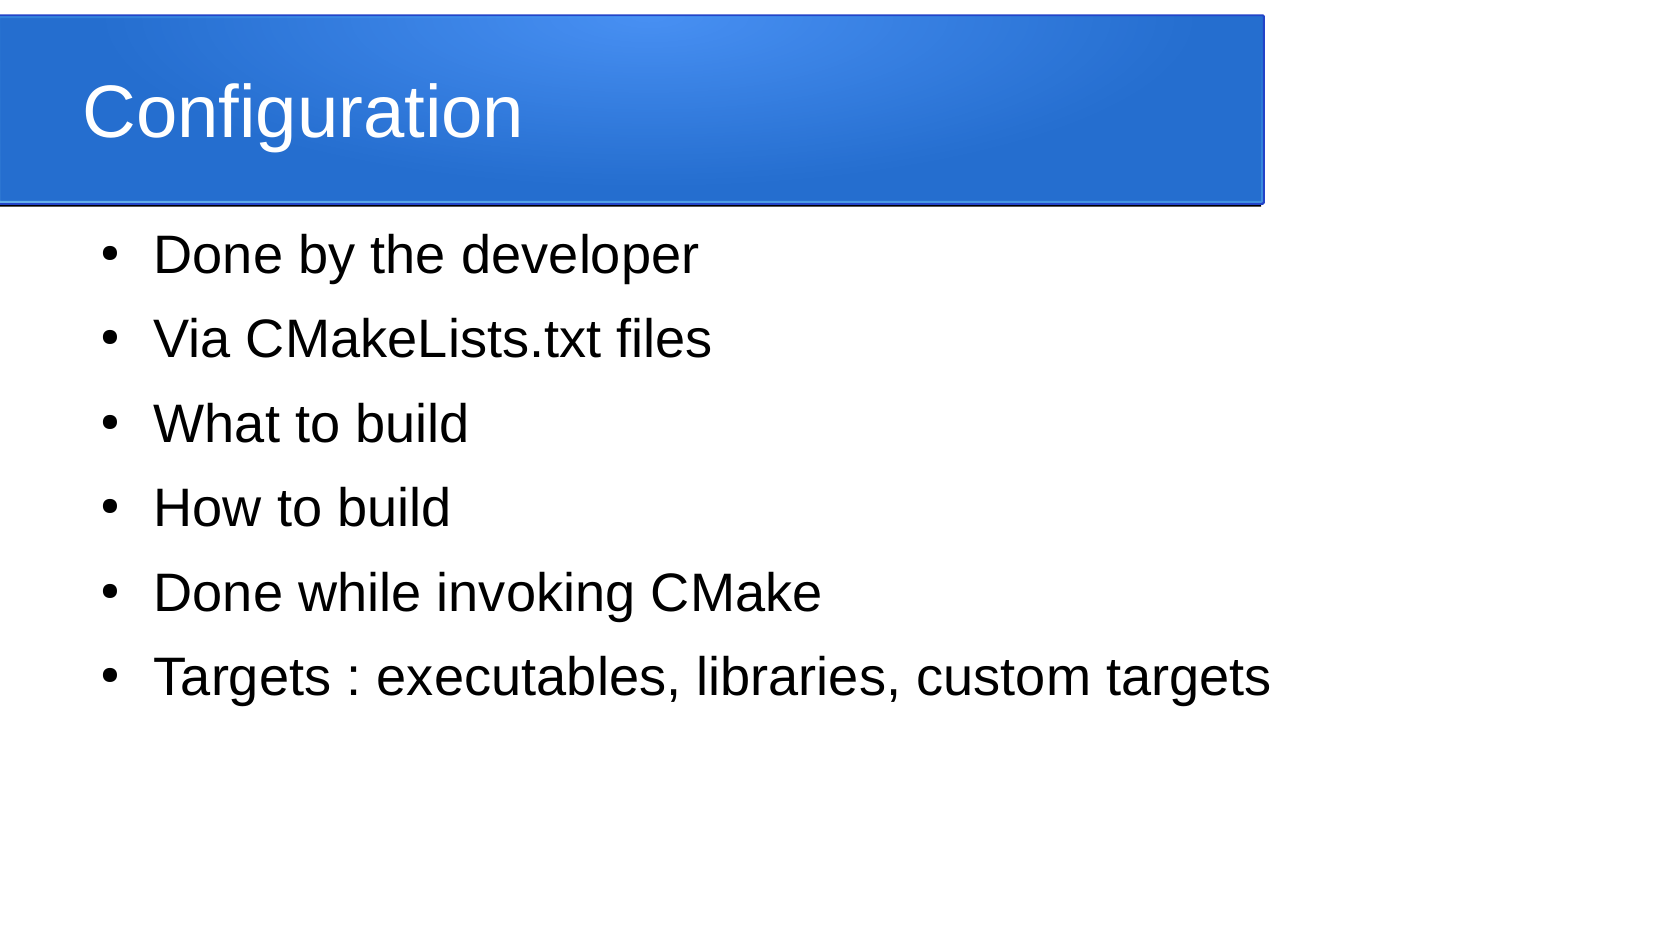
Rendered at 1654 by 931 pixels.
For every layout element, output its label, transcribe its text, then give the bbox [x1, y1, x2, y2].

title Configuration [82, 35, 1235, 189]
list Done by the developer Via CMakeLists.txt files What to build How to build Done while invoking CMake Targets : executables, libraries, custom targets [82, 224, 1591, 886]
